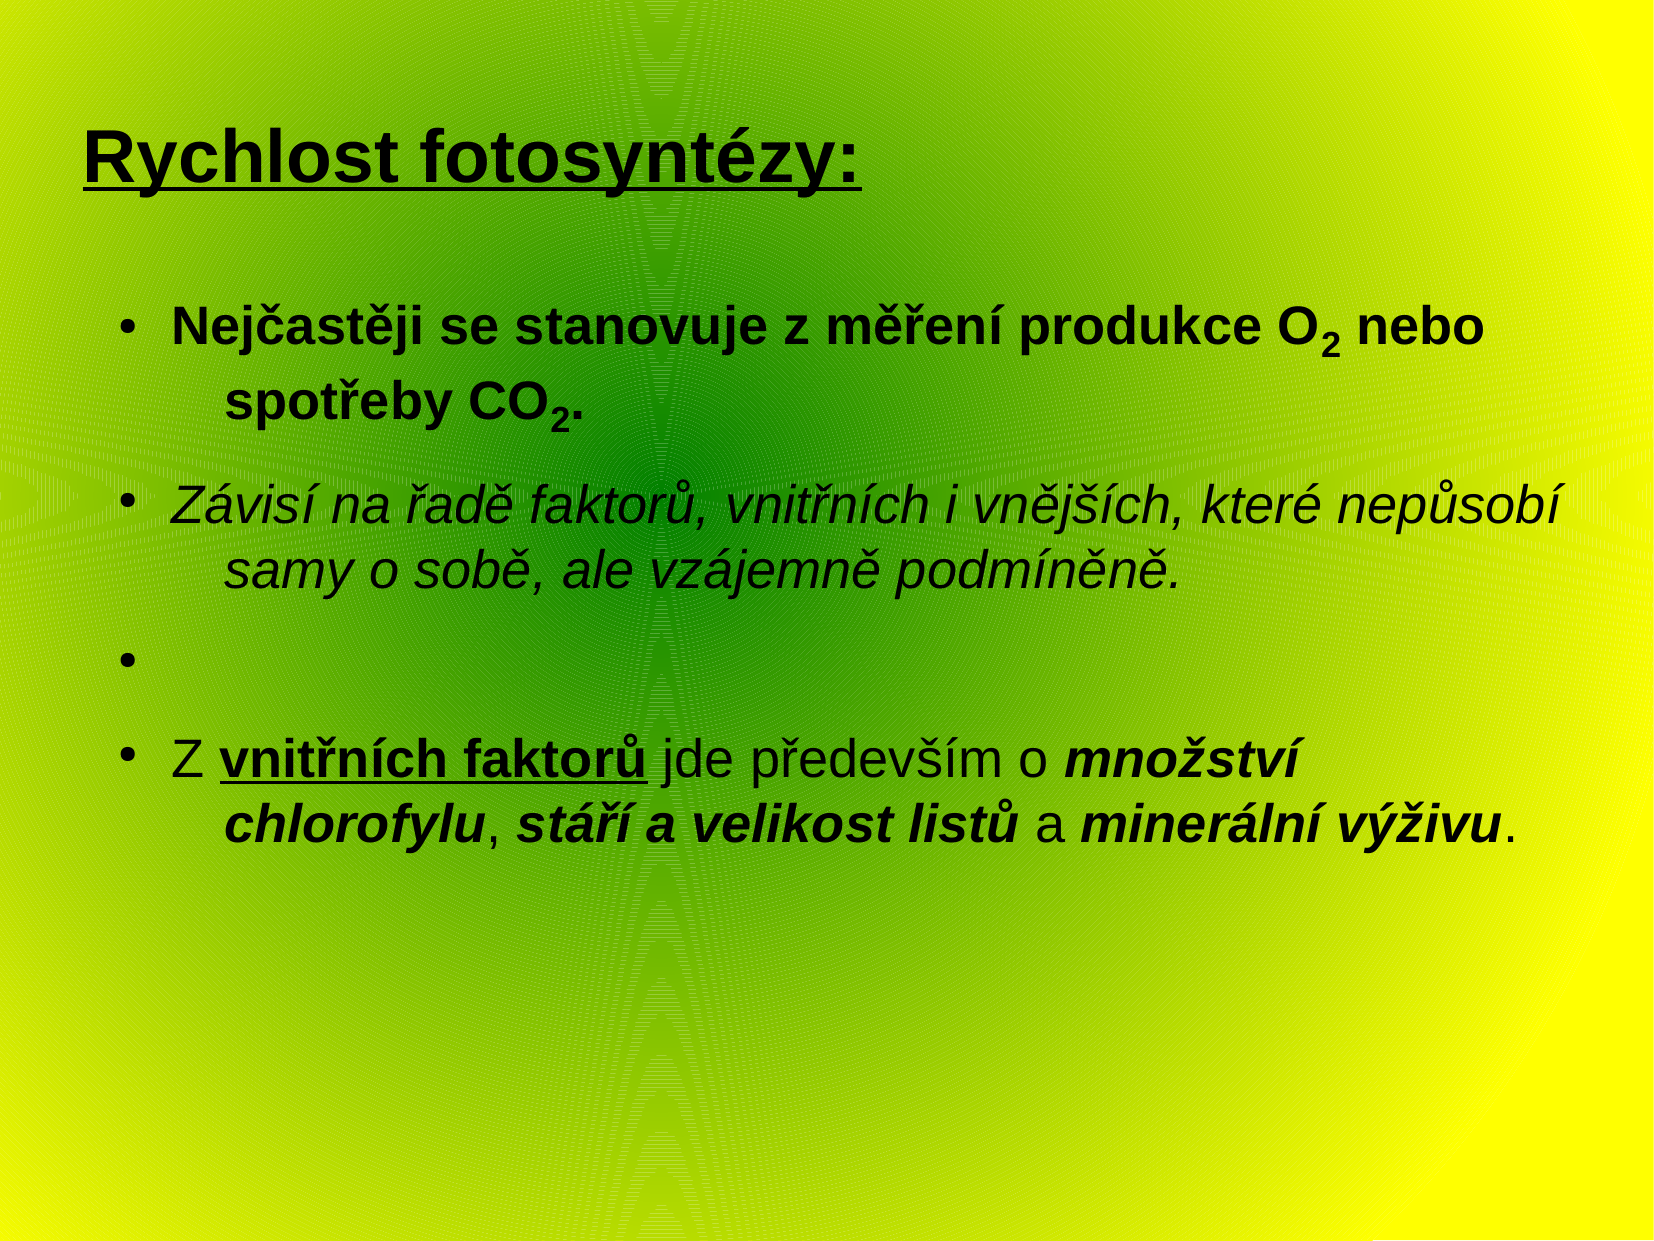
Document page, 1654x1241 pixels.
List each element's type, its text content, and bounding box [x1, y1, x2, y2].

list Nejčastěji se stanovuje z měření produkce O2 nebo spotřeby CO2. Závisí na řadě faktorů, vnitřních i vnějších, které nepůsobí samy o sobě, ale vzájemně podmíněně. Z vnitřních faktorů jde především o množství chlorofylu, stáří a velikost listů a minerální výživu. [82, 290, 1571, 1109]
title Rychlost fotosyntézy: [82, 49, 1571, 257]
